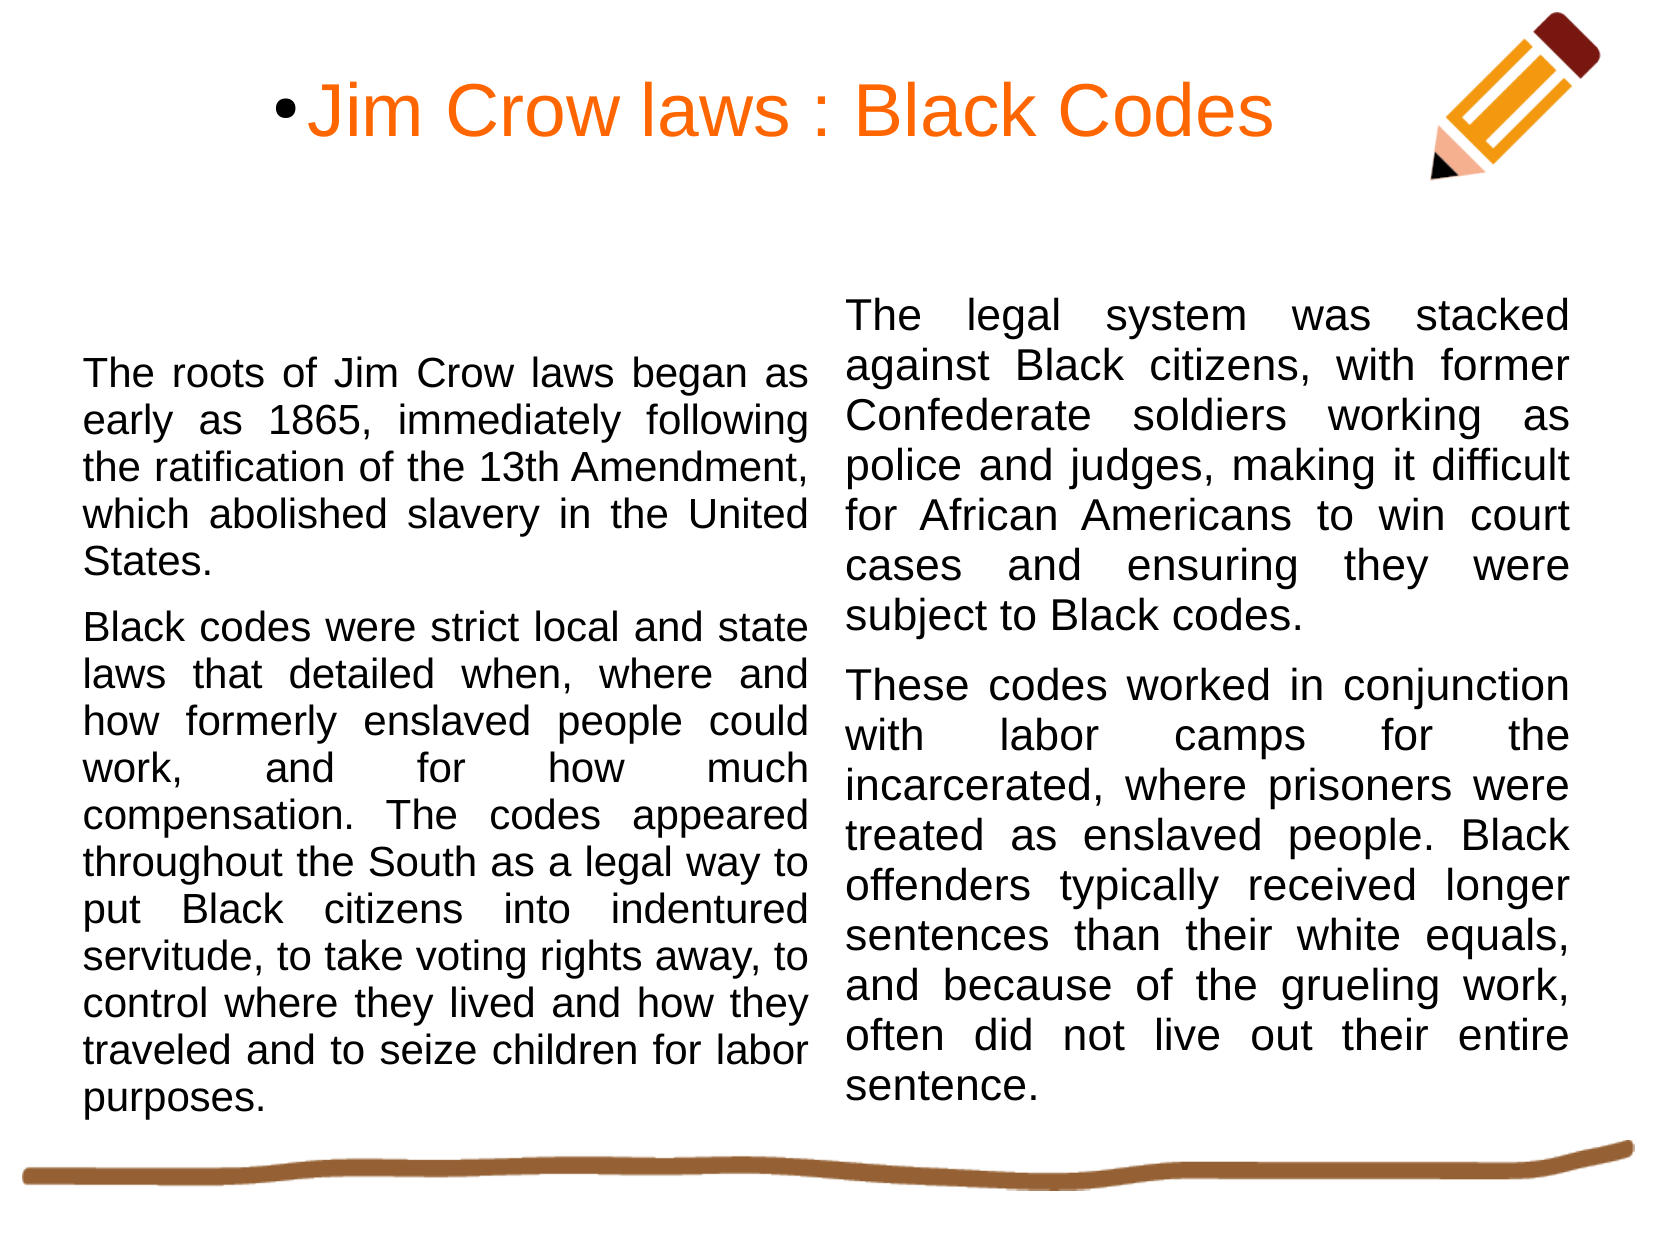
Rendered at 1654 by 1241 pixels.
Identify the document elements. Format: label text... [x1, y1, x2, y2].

list The legal system was stacked against Black citizens, with former Confederate soldiers working as police and judges, making it difficult for African Americans to win court cases and ensuring they were subject to Black codes. These codes worked in conjunction with labor camps for the incarcerated, where prisoners were treated as enslaved people. Black offenders typically received longer sentences than their white equals, and because of the grueling work, often did not live out their entire sentence. [845, 290, 1572, 1122]
list The roots of Jim Crow laws began as early as 1865, immediately following the ratification of the 13th Amendment, which abolished slavery in the United States. Black codes were strict local and state laws that detailed when, where and how formerly enslaved people could work, and for how much compensation. The codes appeared throughout the South as a legal way to put Black citizens into indentured servitude, to take voting rights away, to control where they lived and how they traveled and to seize children for labor purposes. [82, 290, 809, 1122]
title Jim Crow laws : Black Codes [82, 49, 1430, 172]
picture [1430, 12, 1601, 181]
picture [22, 1140, 1635, 1191]
